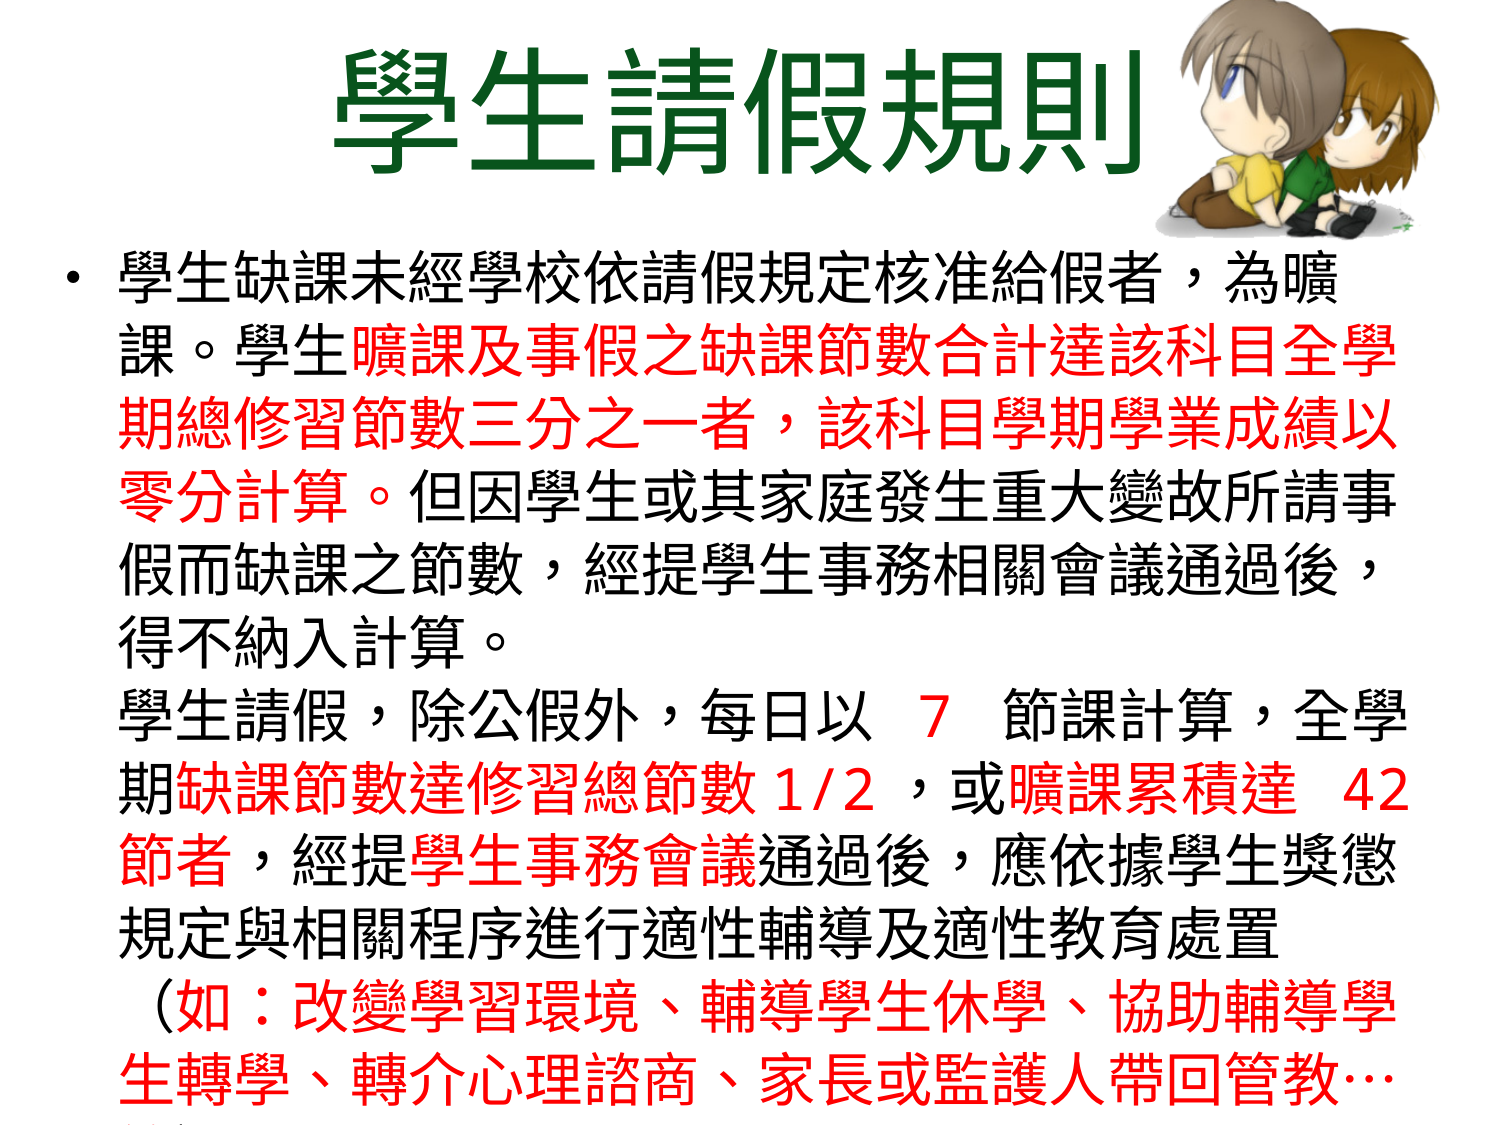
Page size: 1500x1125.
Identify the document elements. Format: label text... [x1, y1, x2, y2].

picture [1139, 0, 1471, 260]
text_box ‧學生缺課未經學校依請假規定核准給假者，為曠課。學生曠課及事假之缺課節數合計達該科目全學期總修習節數三分之一者，該科目學期學業成績以零分計算。但因學生或其家庭發生重大變故所請事假而缺課之節數，經提學生事務相關會議通過後，得不納入計算。 學生請假，除公假外，每日以 7 節課計算，全學期缺課節數達修習總節數1/2，或曠課累積達 42 節者，經提學生事務會議通過後，應依據學生獎懲規定與相關程序進行適性輔導及適性教育處置（如：改變學習環境、輔導學生休學、協助輔導學生轉學、轉介心理諮商、家長或監護人帶回管教…等）。 ‧ [29, 231, 1471, 1125]
title 學生請假規則 [64, 19, 1139, 168]
